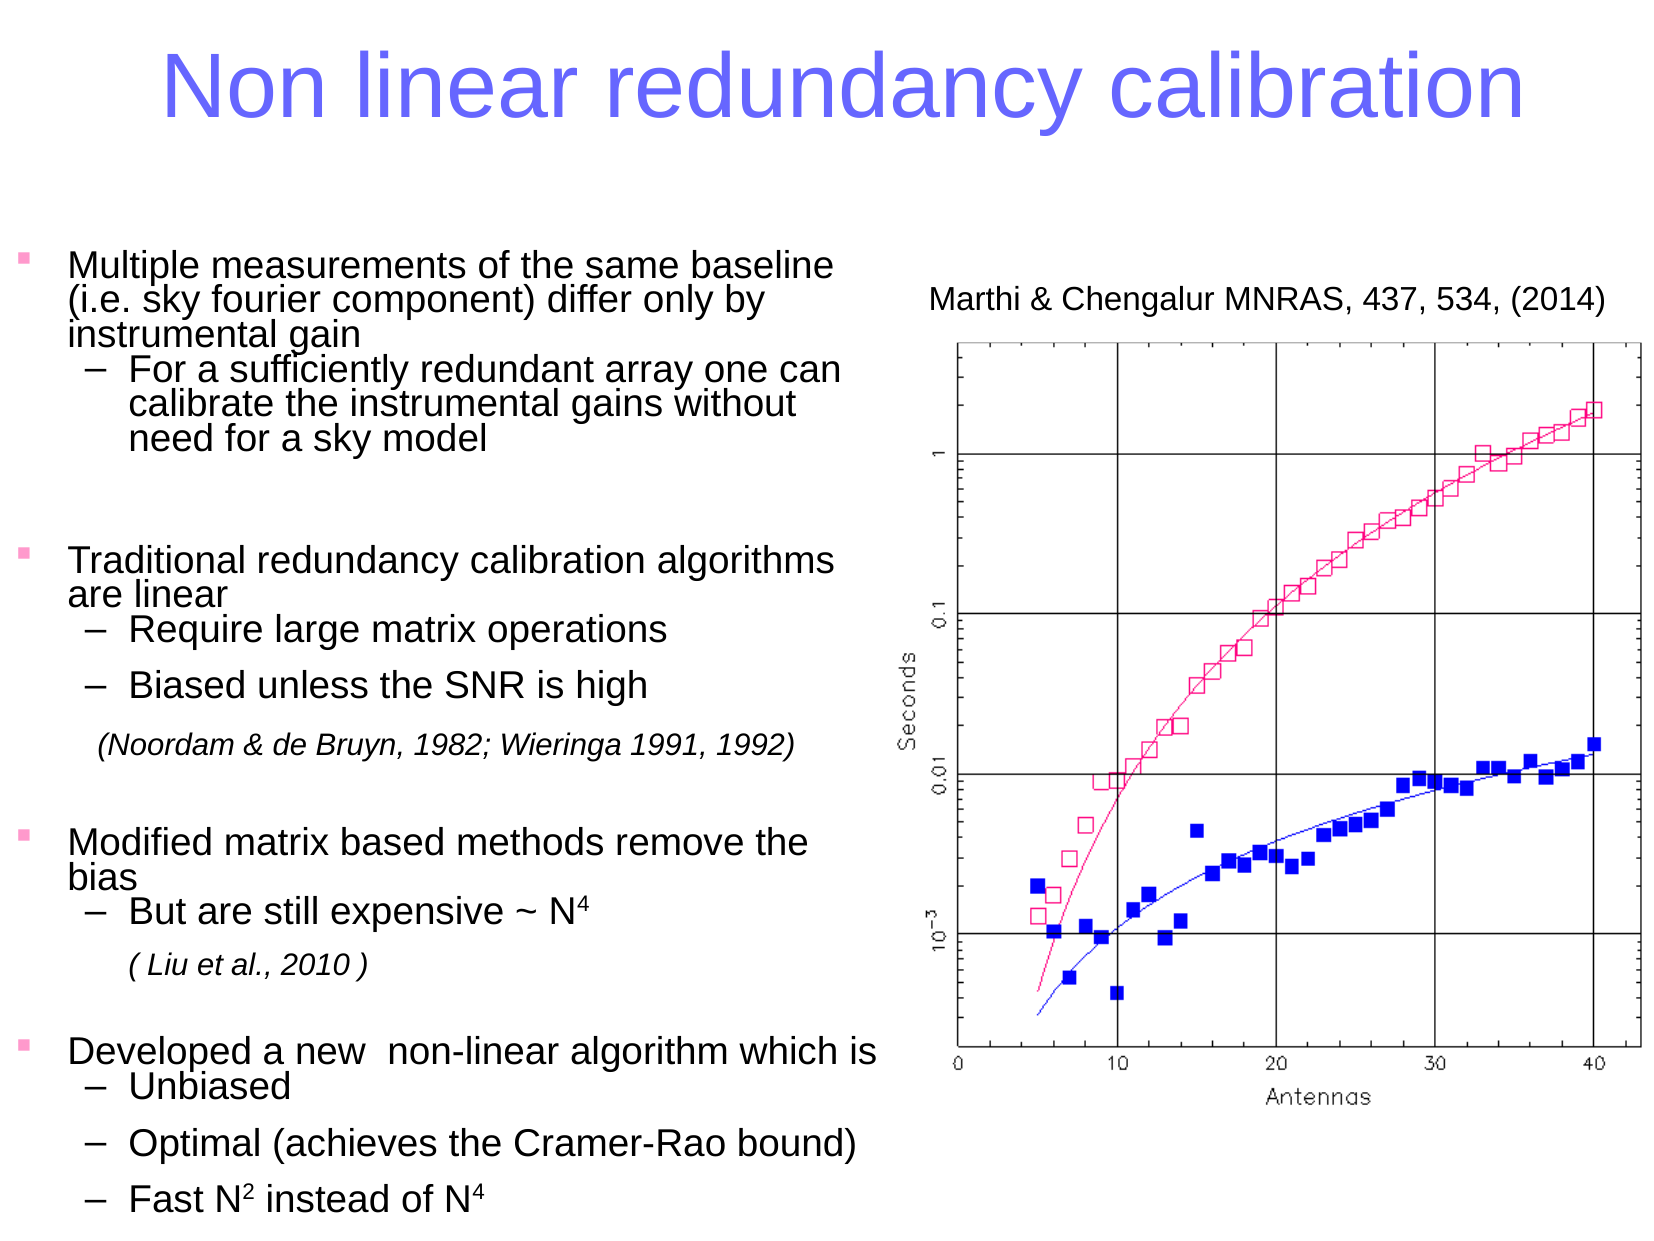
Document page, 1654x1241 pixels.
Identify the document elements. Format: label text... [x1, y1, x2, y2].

title Non linear redundancy calibration [82, 34, 1571, 138]
text_box Marthi & Chengalur MNRAS, 437, 534, (2014) [888, 255, 1647, 343]
picture [896, 325, 1654, 1119]
list Multiple measurements of the same baseline (i.e. sky fourier component) differ only by instrumental gain For a sufficiently redundant array one can calibrate the instrumental gains without need for a sky model Traditional redundancy calibration algorithms are linear Require large matrix operations Biased unless the SNR is high (Noordam & de Bruyn, 1982; Wieringa 1991, 1992) Modified matrix based methods remove the bias But are still expensive ~ N4 ( Liu et al., 2010 ) Developed a new non-linear algorithm which is Unbiased Optimal (achieves the Cramer-Rao bound) Fast N2 instead of N4 [0, 220, 896, 1241]
